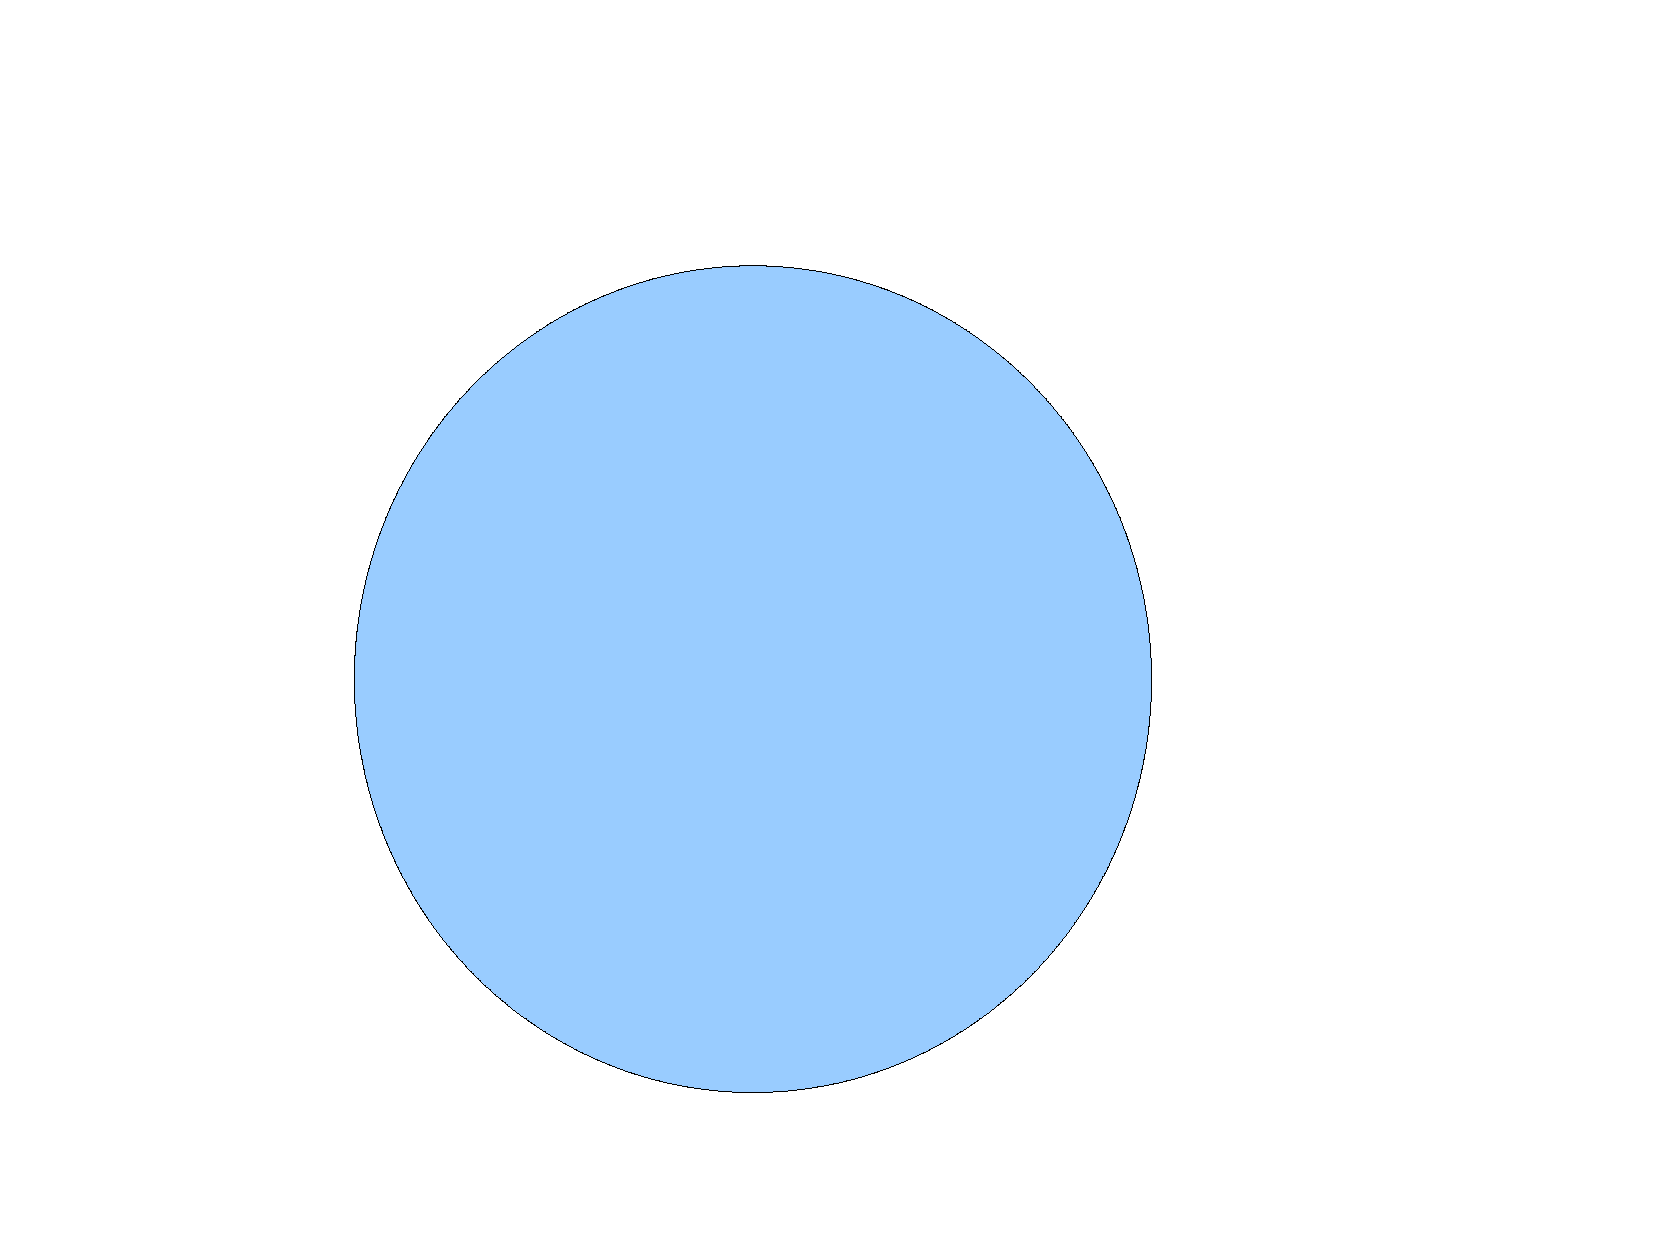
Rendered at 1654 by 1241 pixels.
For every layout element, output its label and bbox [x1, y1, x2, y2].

text_box [354, 265, 1152, 1093]
